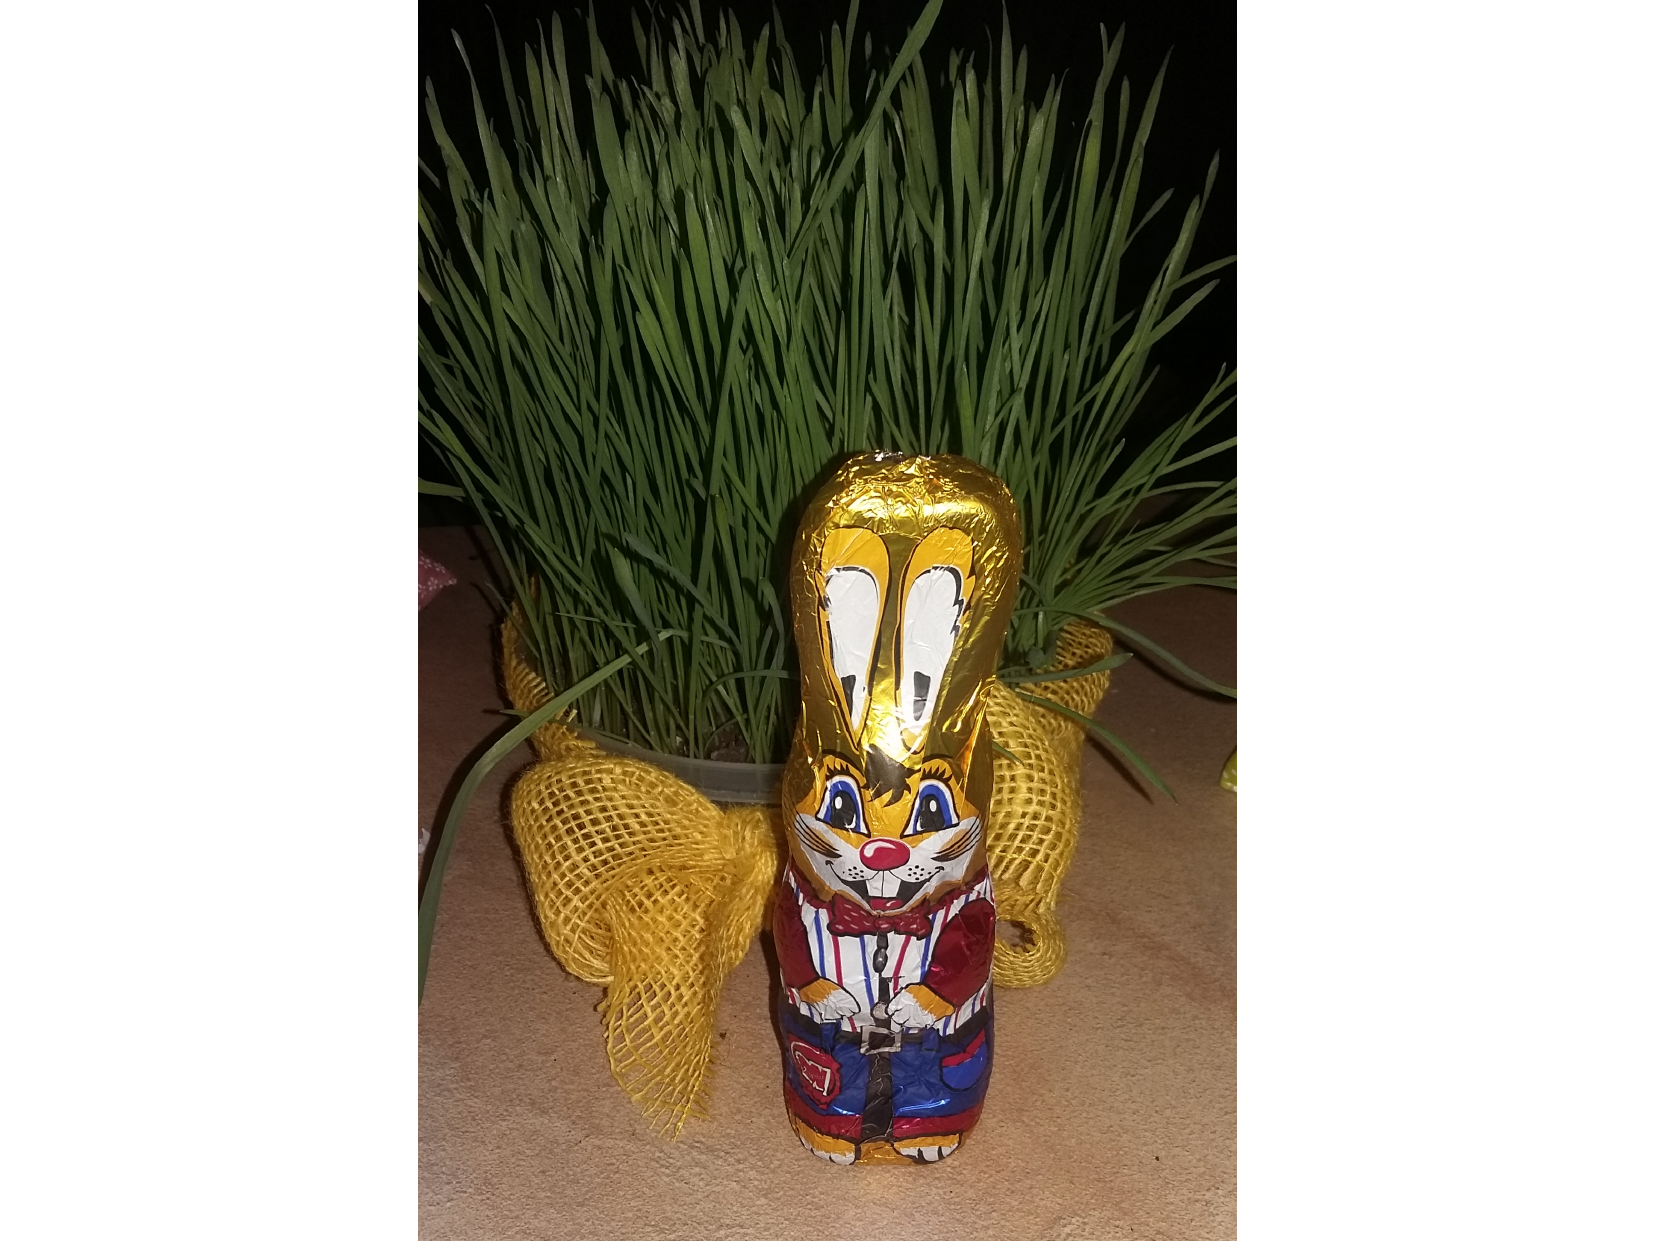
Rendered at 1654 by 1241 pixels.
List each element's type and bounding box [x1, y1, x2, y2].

picture [417, 0, 1236, 1241]
